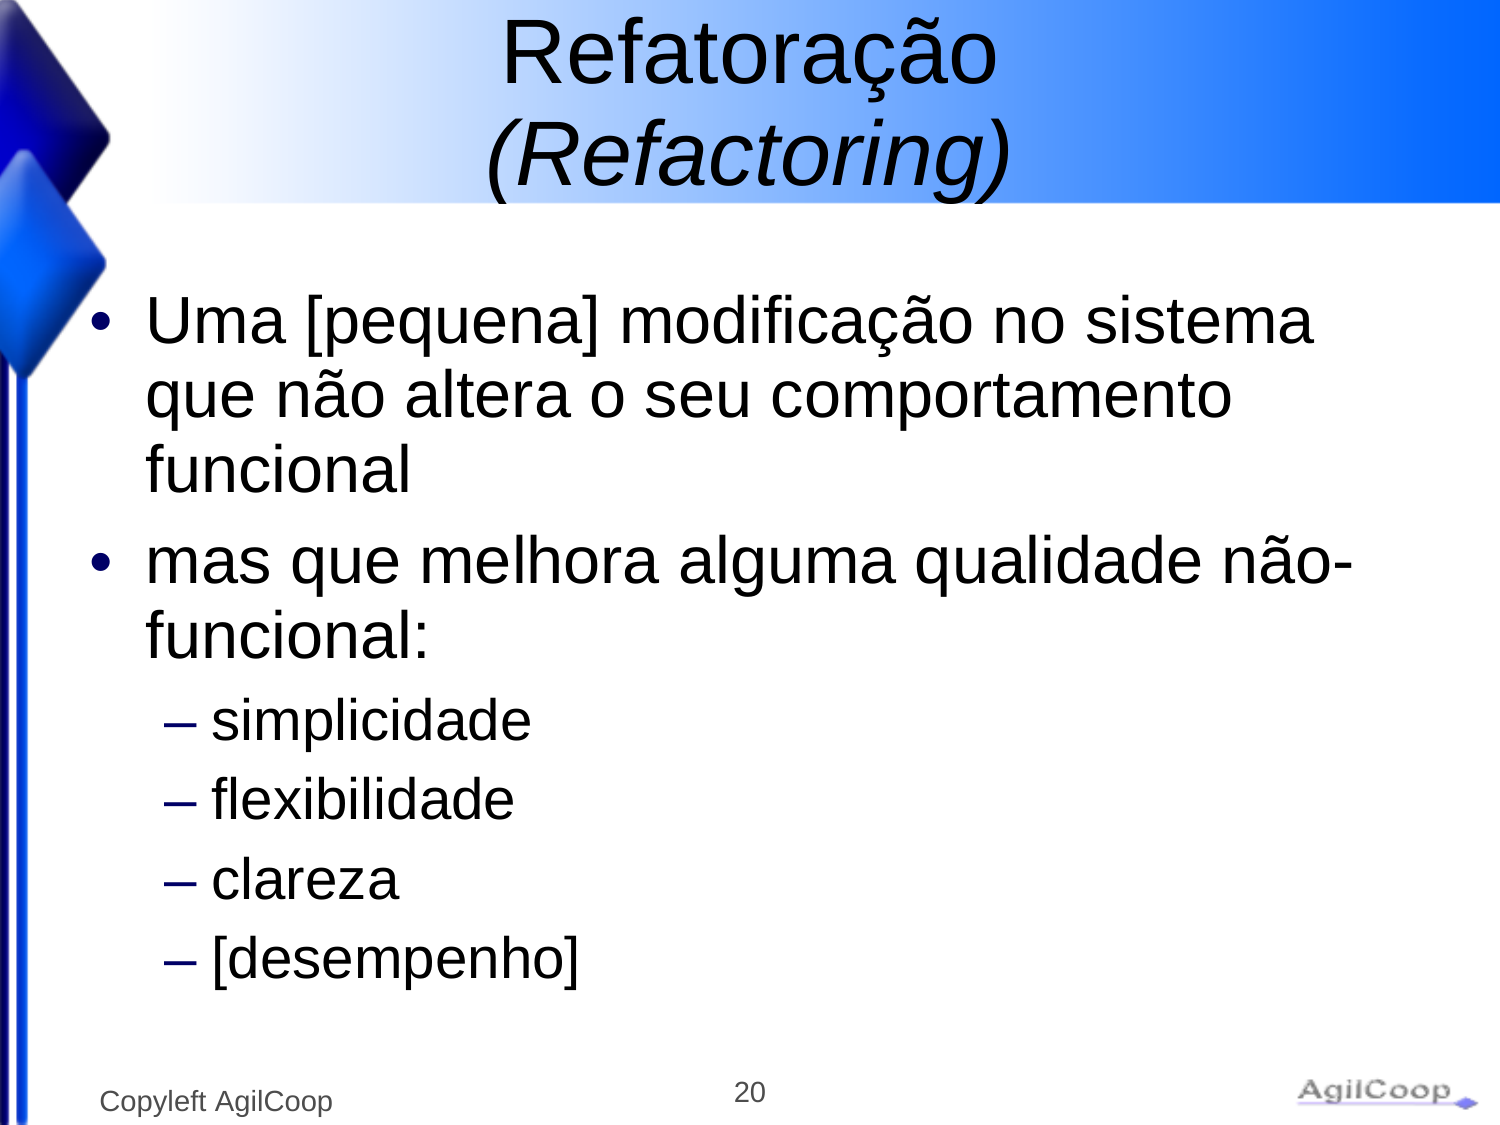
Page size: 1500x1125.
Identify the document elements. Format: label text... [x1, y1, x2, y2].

title Refatoração (Refactoring) [75, 0, 1426, 216]
list Uma [pequena] modificação no sistema que não altera o seu comportamento funcional mas que melhora alguma qualidade não-funcional: simplicidade flexibilidade clareza [desempenho] [74, 274, 1417, 1051]
picture [0, 0, 1500, 1125]
